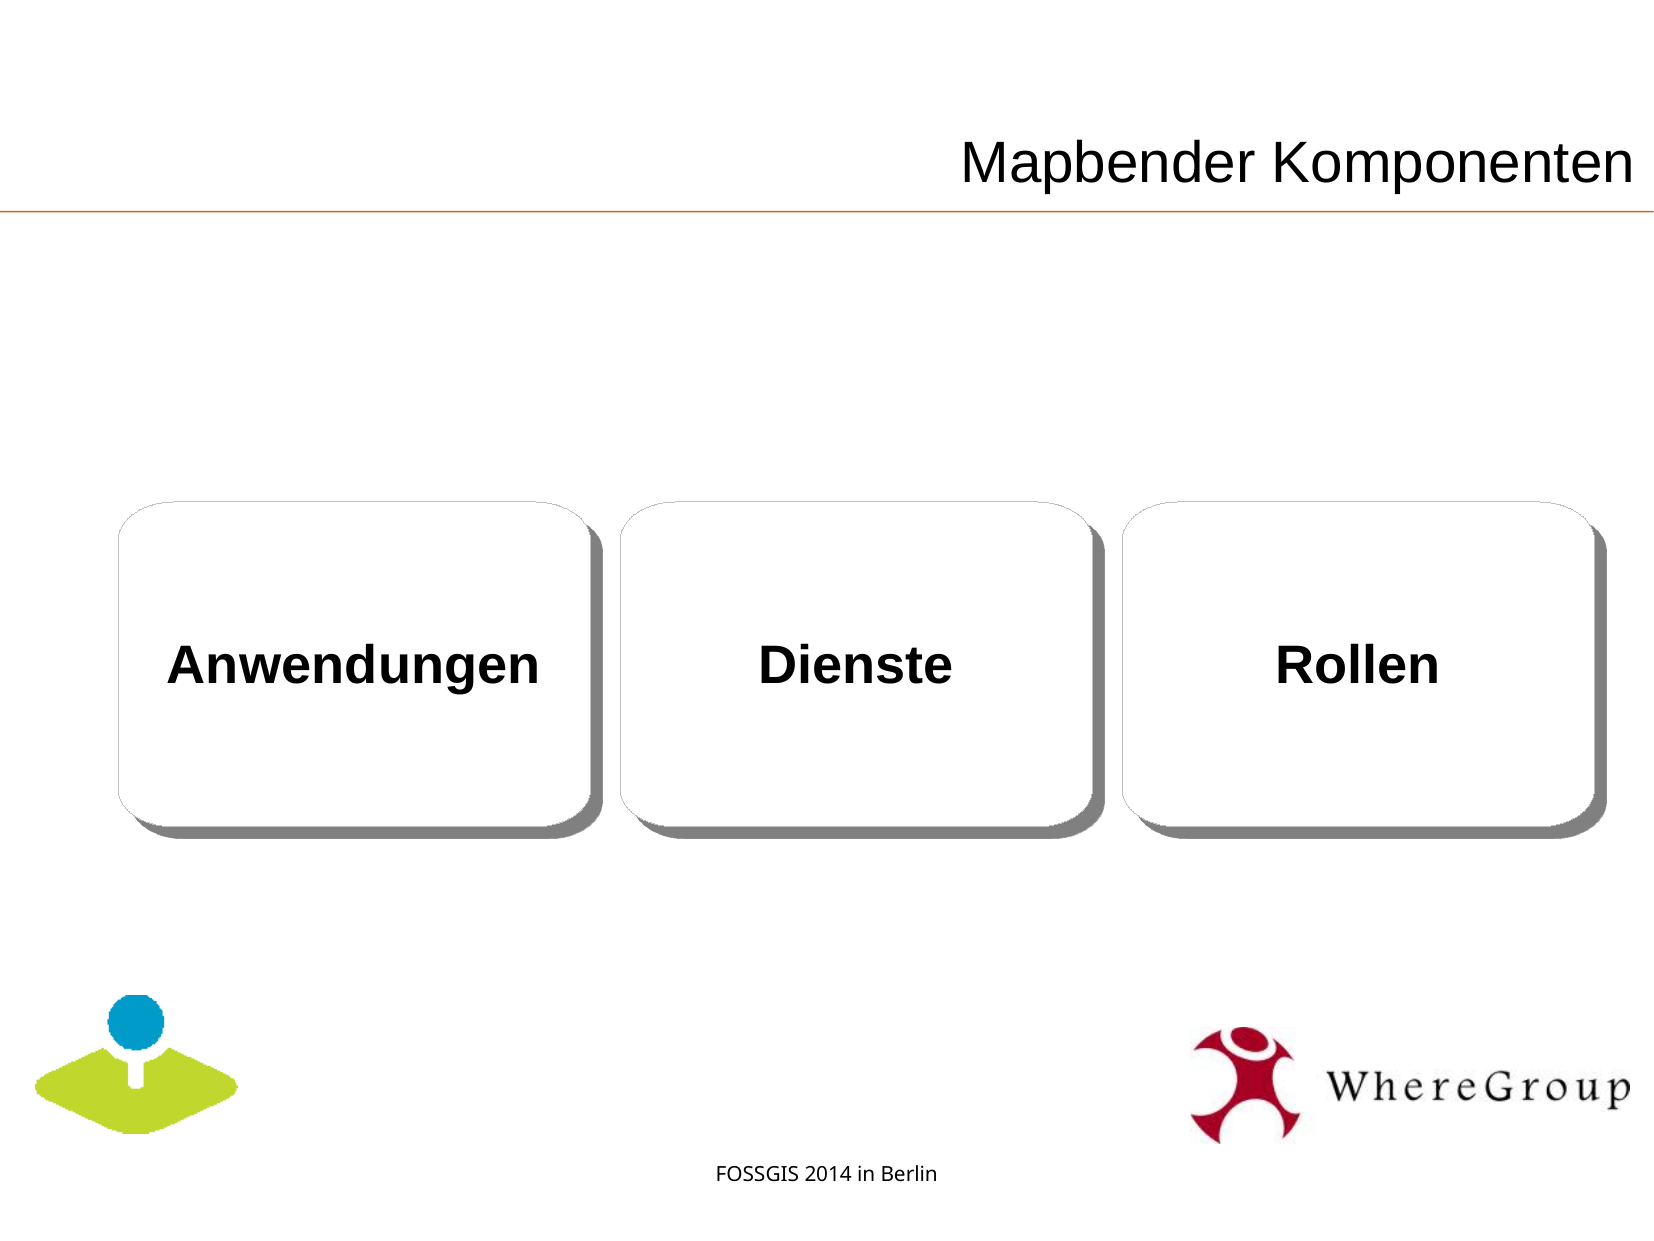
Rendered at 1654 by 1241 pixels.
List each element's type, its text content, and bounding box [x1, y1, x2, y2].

picture [1190, 1027, 1630, 1144]
text_box Anwendungen [118, 501, 591, 827]
text_box Dienste [620, 501, 1093, 827]
title Mapbender Komponenten [147, 88, 1636, 237]
text_box Rollen [1122, 501, 1595, 827]
picture [35, 995, 240, 1134]
